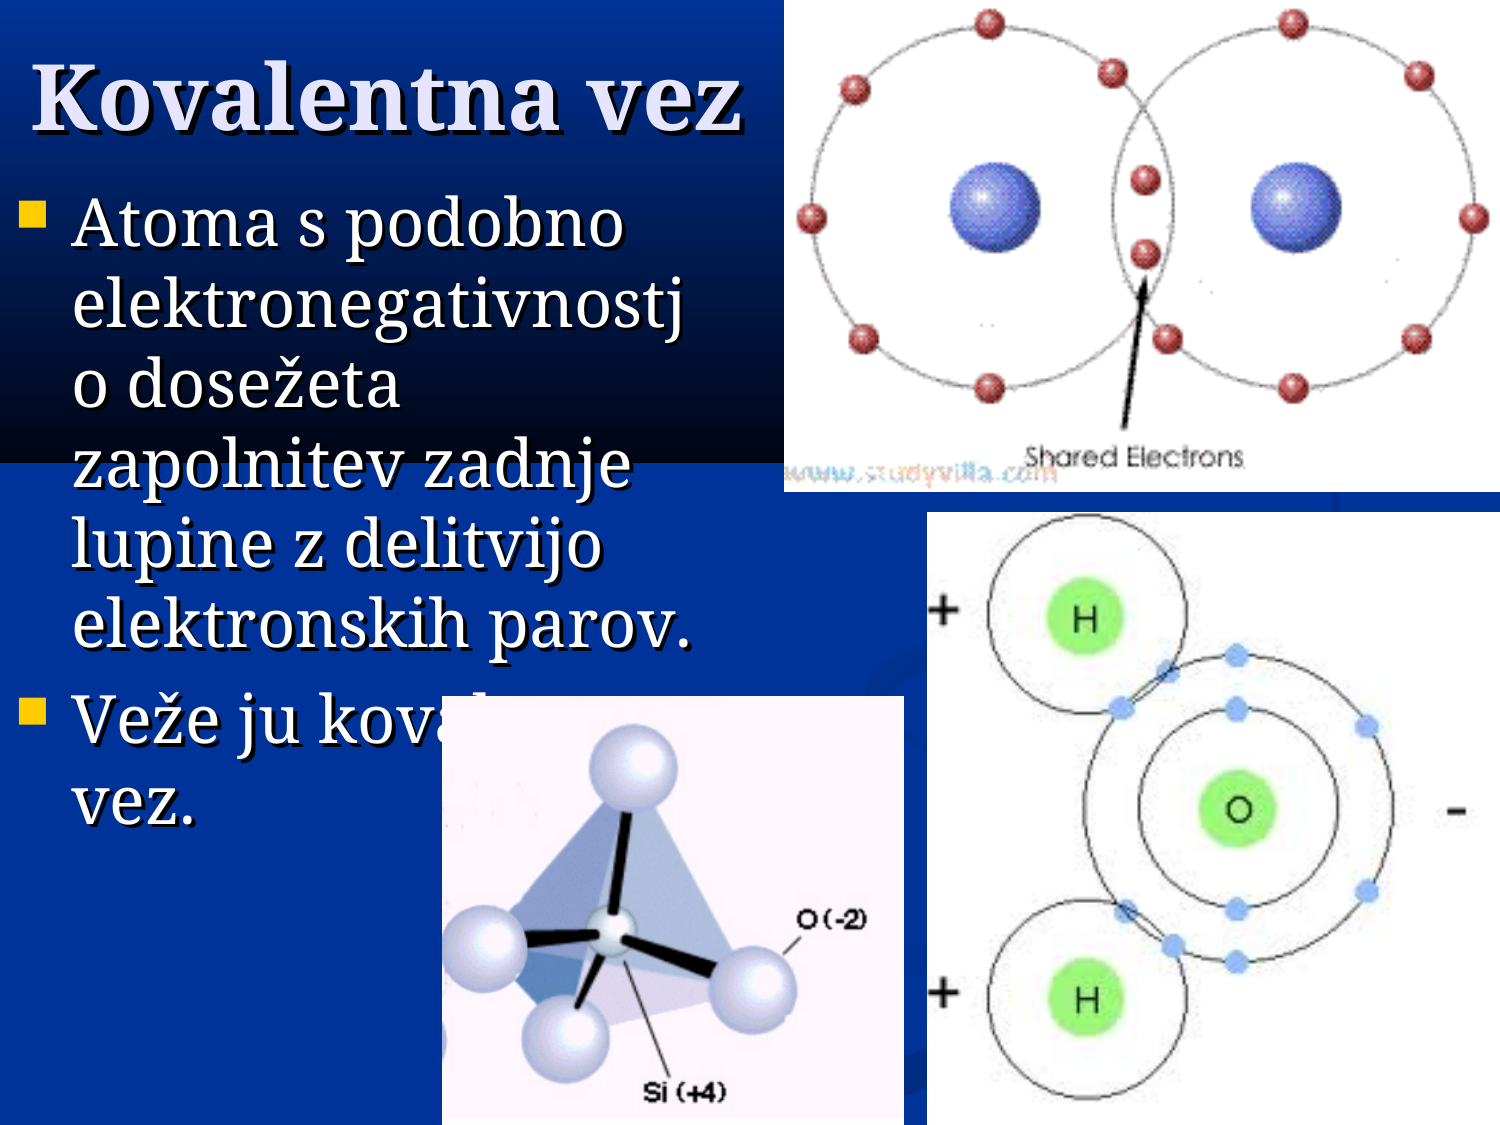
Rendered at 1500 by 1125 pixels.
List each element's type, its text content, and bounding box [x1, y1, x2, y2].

title Kovalentna vez [0, 0, 774, 188]
list Atoma s podobno elektronegativnostjo dosežeta zapolnitev zadnje lupine z delitvijo elektronskih parov. Veže ju kovalentna vez. [0, 172, 739, 1125]
picture [784, 0, 1500, 492]
picture [442, 696, 904, 1125]
picture [927, 512, 1500, 1125]
